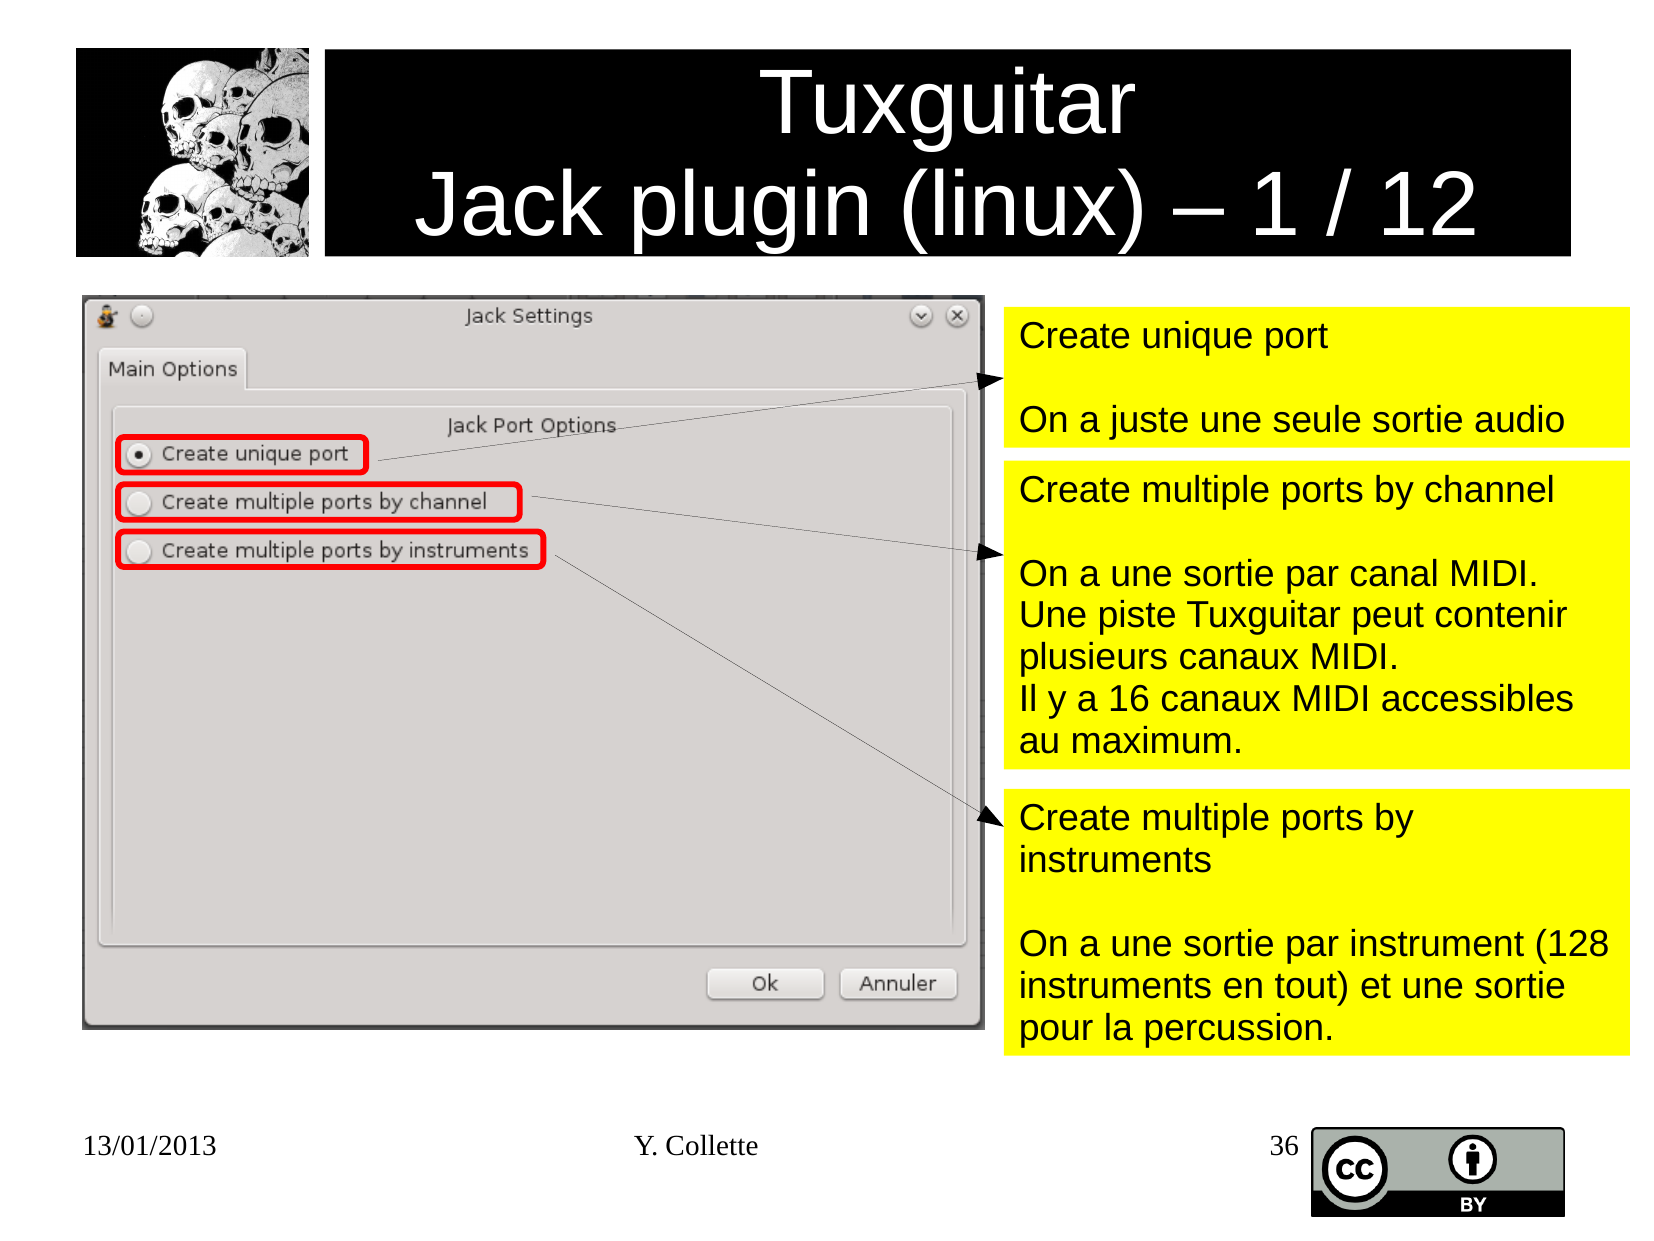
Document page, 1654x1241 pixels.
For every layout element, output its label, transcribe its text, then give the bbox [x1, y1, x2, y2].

picture [82, 295, 985, 1030]
text_box Create unique port On a juste une seule sortie audio [1003, 306, 1630, 448]
text_box Create multiple ports by instruments On a une sortie par instrument (128 instruments en tout) et une sortie pour la percussion. [1003, 788, 1630, 1056]
text_box Create multiple ports by channel On a une sortie par canal MIDI. Une piste Tuxguitar peut contenir plusieurs canaux MIDI. Il y a 16 canaux MIDI accessibles au maximum. [1003, 460, 1630, 770]
title Tuxguitar Jack plugin (linux) – 1 / 12 [324, 49, 1571, 257]
picture [1311, 1127, 1565, 1217]
picture [76, 48, 309, 257]
